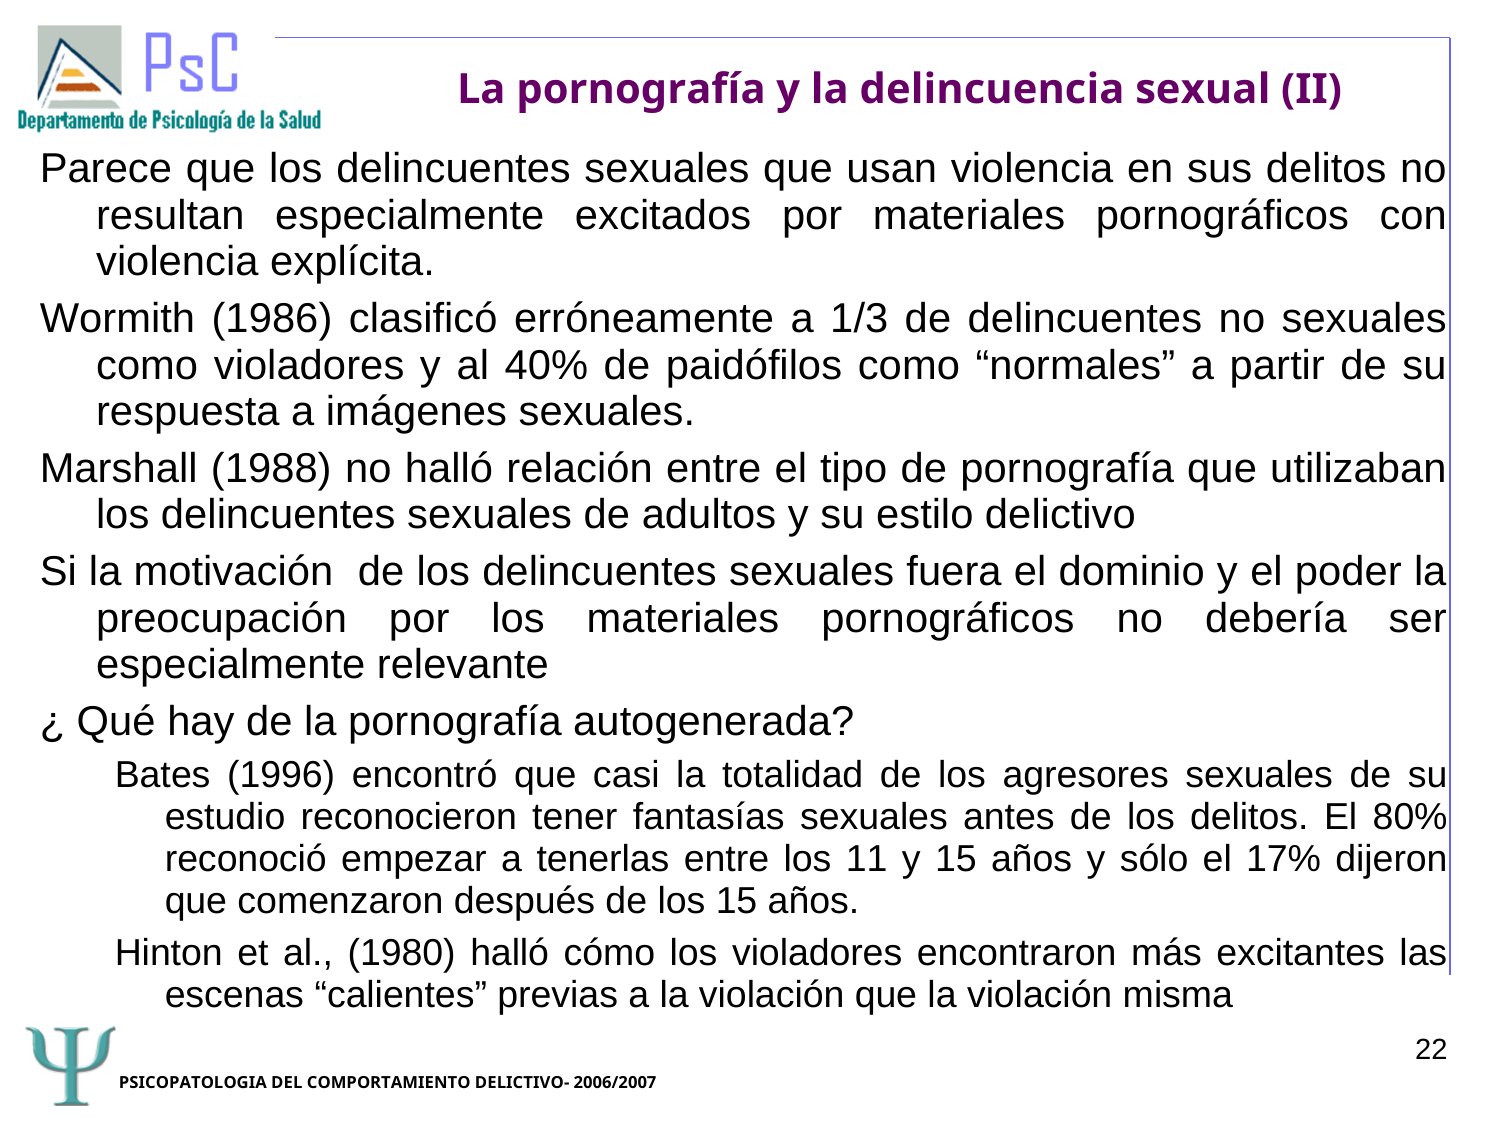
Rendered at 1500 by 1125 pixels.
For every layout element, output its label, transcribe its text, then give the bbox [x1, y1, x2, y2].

title La pornografía y la delincuencia sexual (II) [324, 48, 1476, 127]
picture [0, 0, 330, 138]
subtitle Parece que los delincuentes sexuales que usan violencia en sus delitos no resultan especialmente excitados por materiales pornográficos con violencia explícita. Wormith (1986) clasificó erróneamente a 1/3 de delincuentes no sexuales como violadores y al 40% de paidófilos como “normales” a partir de su respuesta a imágenes sexuales. Marshall (1988) no halló relación entre el tipo de pornografía que utilizaban los delincuentes sexuales de adultos y su estilo delictivo Si la motivación de los delincuentes sexuales fuera el dominio y el poder la preocupación por los materiales pornográficos no debería ser especialmente relevante ¿ Qué hay de la pornografía autogenerada? Bates (1996) encontró que casi la totalidad de los agresores sexuales de su estudio reconocieron tener fantasías sexuales antes de los delitos. El 80% reconoció empezar a tenerlas entre los 11 y 15 años y sólo el 17% dijeron que comenzaron después de los 15 años. Hinton et al., (1980) halló cómo los violadores encontraron más excitantes las escenas “calientes” previas a la violación que la violación misma [24, 137, 1463, 1125]
